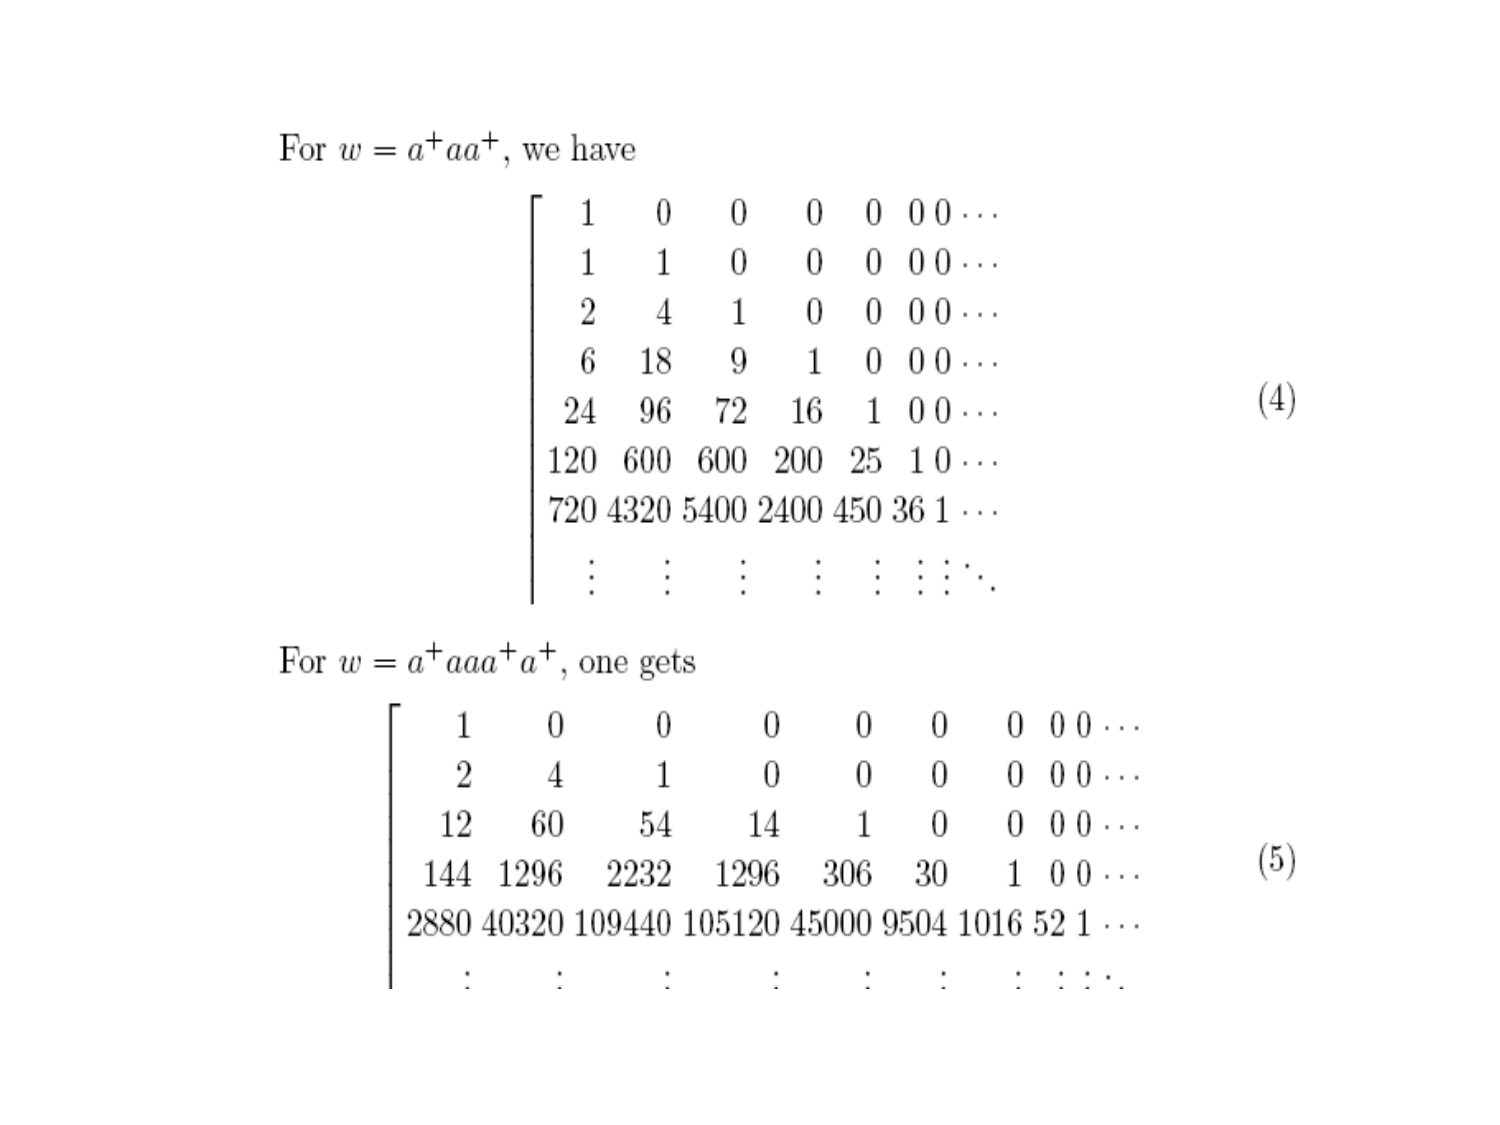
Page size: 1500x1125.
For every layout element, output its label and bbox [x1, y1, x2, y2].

picture [72, 76, 1422, 989]
